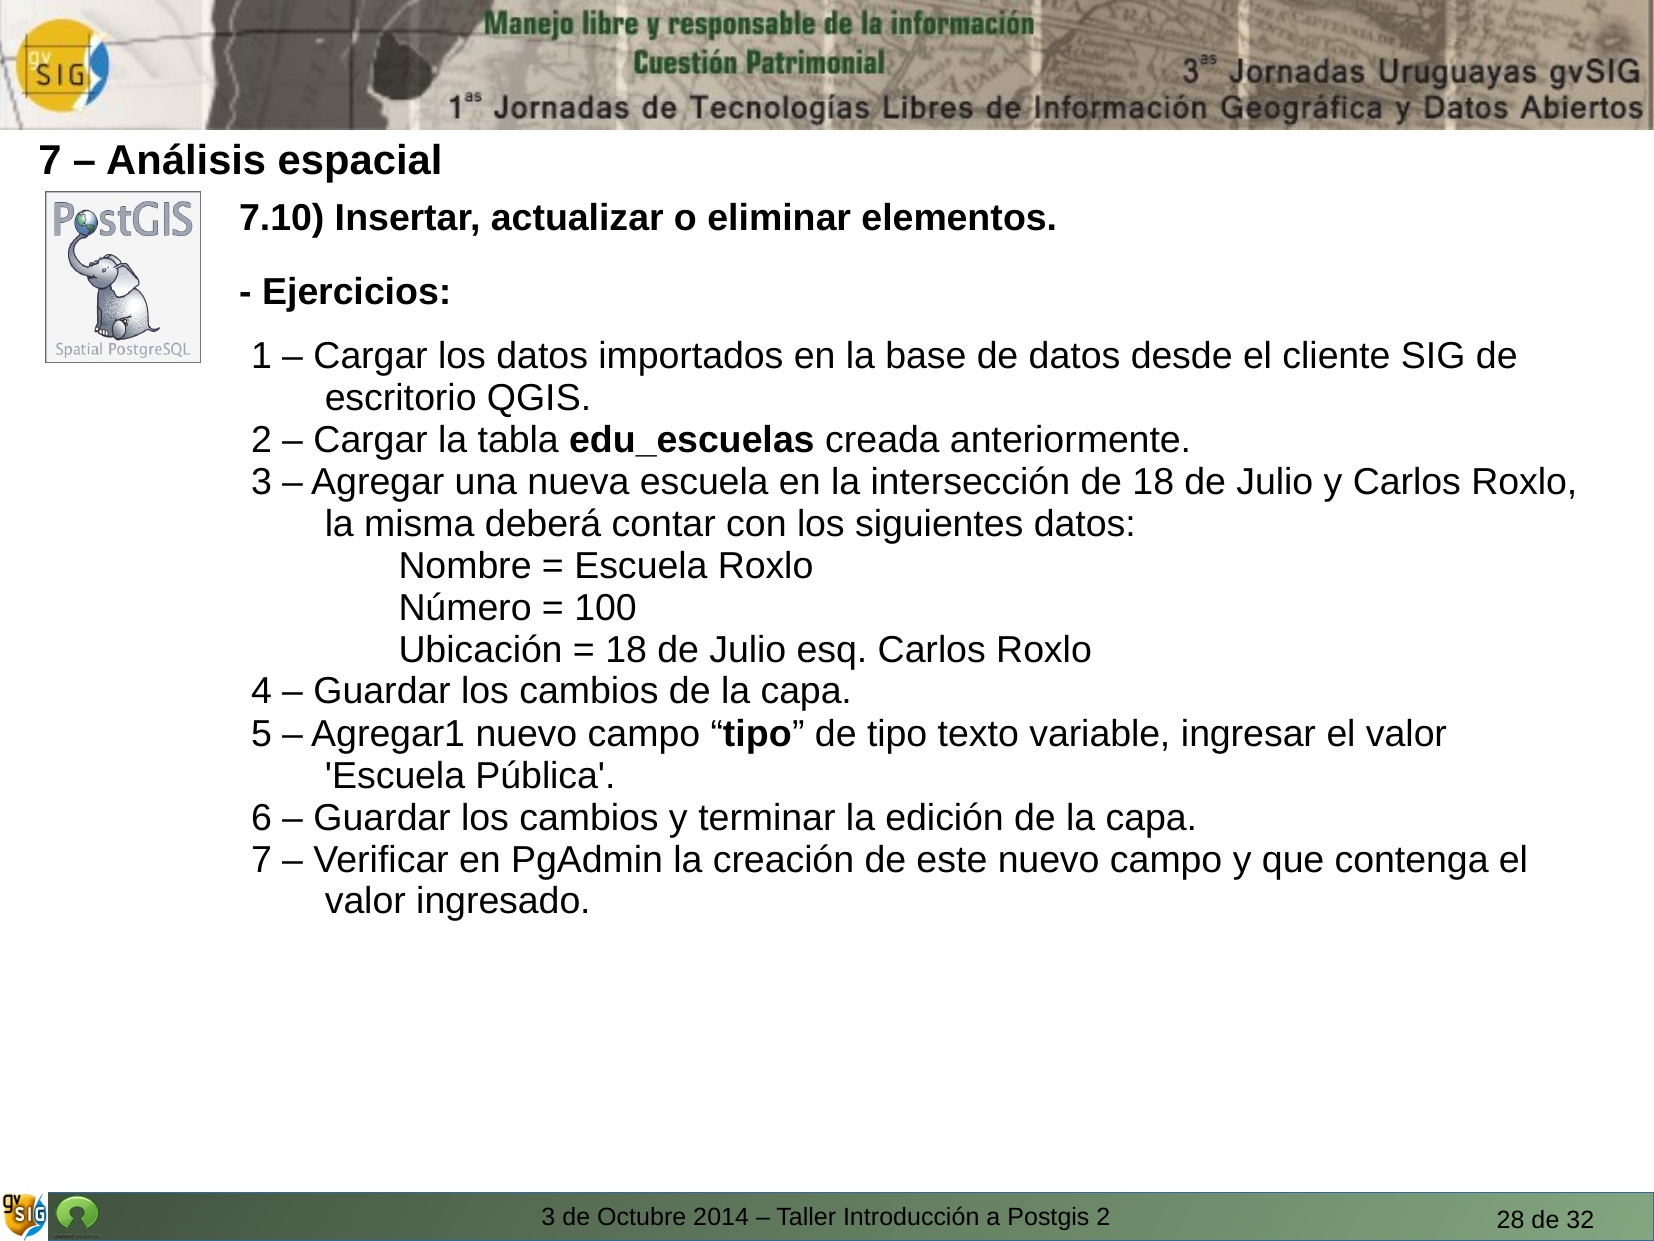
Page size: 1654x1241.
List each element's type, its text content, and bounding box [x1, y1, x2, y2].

text_box <número> de 32 [1481, 1198, 1654, 1241]
text_box 7 – Análisis espacial [23, 129, 1630, 192]
text_box 1 – Cargar los datos importados en la base de datos desde el cliente SIG de escritorio QGIS. 2 – Cargar la tabla edu_escuelas creada anteriormente. 3 – Agregar una nueva escuela en la intersección de 18 de Julio y Carlos Roxlo, la misma deberá contar con los siguientes datos: Nombre = Escuela Roxlo Número = 100 Ubicación = 18 de Julio esq. Carlos Roxlo 4 – Guardar los cambios de la capa. 5 – Agregar1 nuevo campo “tipo” de tipo texto variable, ingresar el valor 'Escuela Pública'. 6 – Guardar los cambios y terminar la edición de la capa. 7 – Verificar en PgAdmin la creación de este nuevo campo y que contenga el valor ingresado. [236, 326, 1607, 930]
text_box 3 de Octubre 2014 – Taller Introducción a Postgis 2 [107, 1192, 1654, 1241]
picture [0, 0, 1654, 130]
picture [0, 1192, 107, 1241]
text_box - Ejercicios: [224, 263, 473, 327]
text_box 7.10) Insertar, actualizar o eliminar elementos. [224, 188, 1619, 288]
picture [45, 191, 201, 363]
